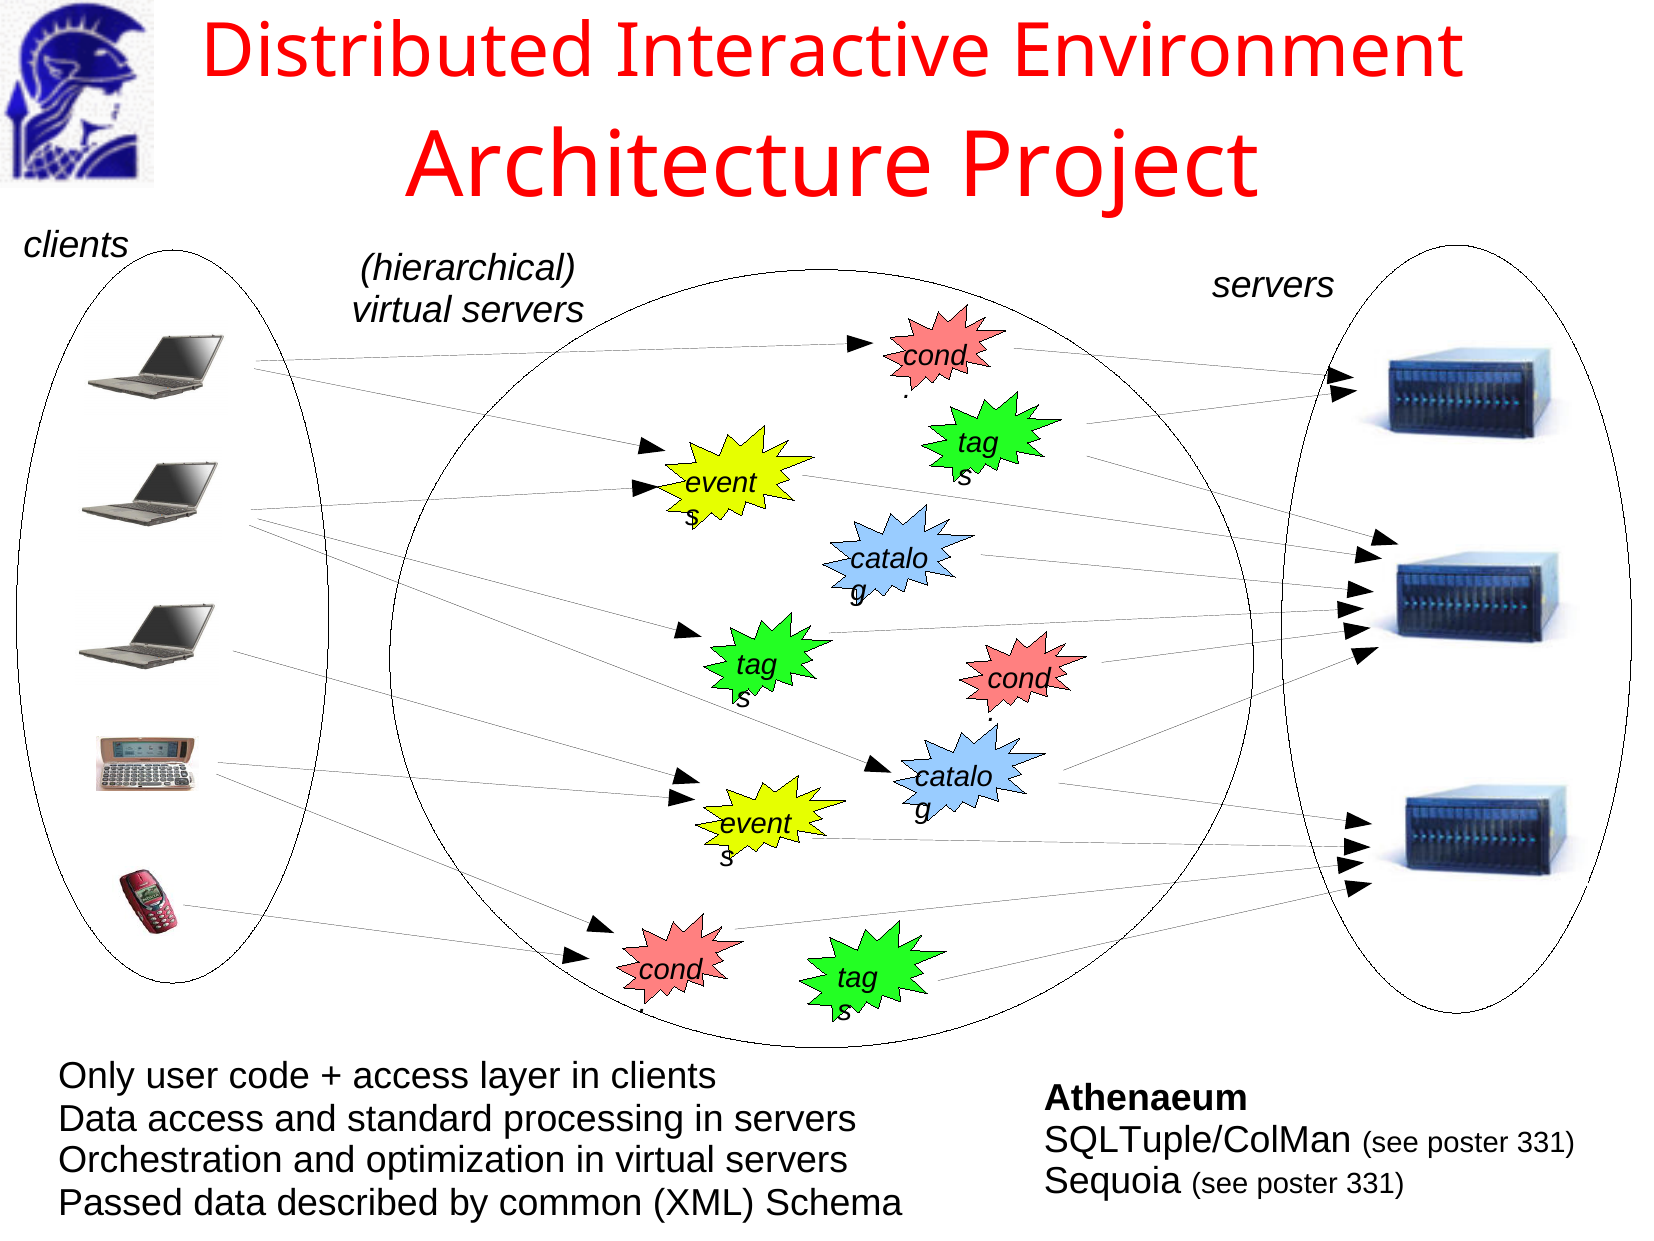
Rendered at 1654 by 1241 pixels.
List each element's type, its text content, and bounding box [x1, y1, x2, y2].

text_box cond. [624, 945, 725, 994]
text_box tags [822, 953, 907, 1002]
text_box cond. [888, 331, 989, 380]
text_box servers [1197, 256, 1351, 314]
title Distributed Interactive Environment Architecture Project [26, 6, 1641, 214]
picture [1351, 340, 1572, 449]
text_box [1281, 610, 1359, 639]
picture [0, 0, 154, 188]
text_box [1312, 847, 1368, 892]
picture [78, 445, 222, 542]
text_box tags [721, 640, 806, 689]
text_box [1282, 545, 1359, 589]
text_box [1285, 514, 1372, 554]
text_box [1303, 816, 1368, 846]
text_box [1281, 632, 1359, 683]
picture [96, 736, 199, 791]
text_box [16, 249, 329, 984]
text_box events [670, 458, 785, 507]
text_box Only user code + access layer in clients Data access and standard processing in servers Orchestration and optimization in virtual servers Passed data described by common (XML) Schema [32, 1047, 960, 1231]
text_box [1331, 379, 1351, 389]
text_box (hierarchical)virtual servers [336, 238, 602, 338]
text_box catalog [900, 752, 1023, 800]
text_box [389, 269, 1254, 1047]
text_box [1281, 584, 1359, 612]
text_box [1283, 245, 1632, 883]
picture [112, 866, 180, 936]
picture [1368, 777, 1588, 886]
picture [84, 318, 228, 415]
text_box clients [8, 216, 145, 274]
picture [75, 587, 219, 685]
text_box events [705, 799, 820, 848]
text_box [1329, 886, 1587, 1014]
text_box Athenaeum SQLTuple/ColMan (see poster 331) Sequoia (see poster 331) [1018, 1068, 1618, 1210]
text_box tags [943, 418, 1028, 467]
text_box [1317, 376, 1330, 395]
text_box cond. [972, 654, 1073, 703]
text_box catalog [835, 534, 958, 582]
picture [1359, 544, 1580, 653]
